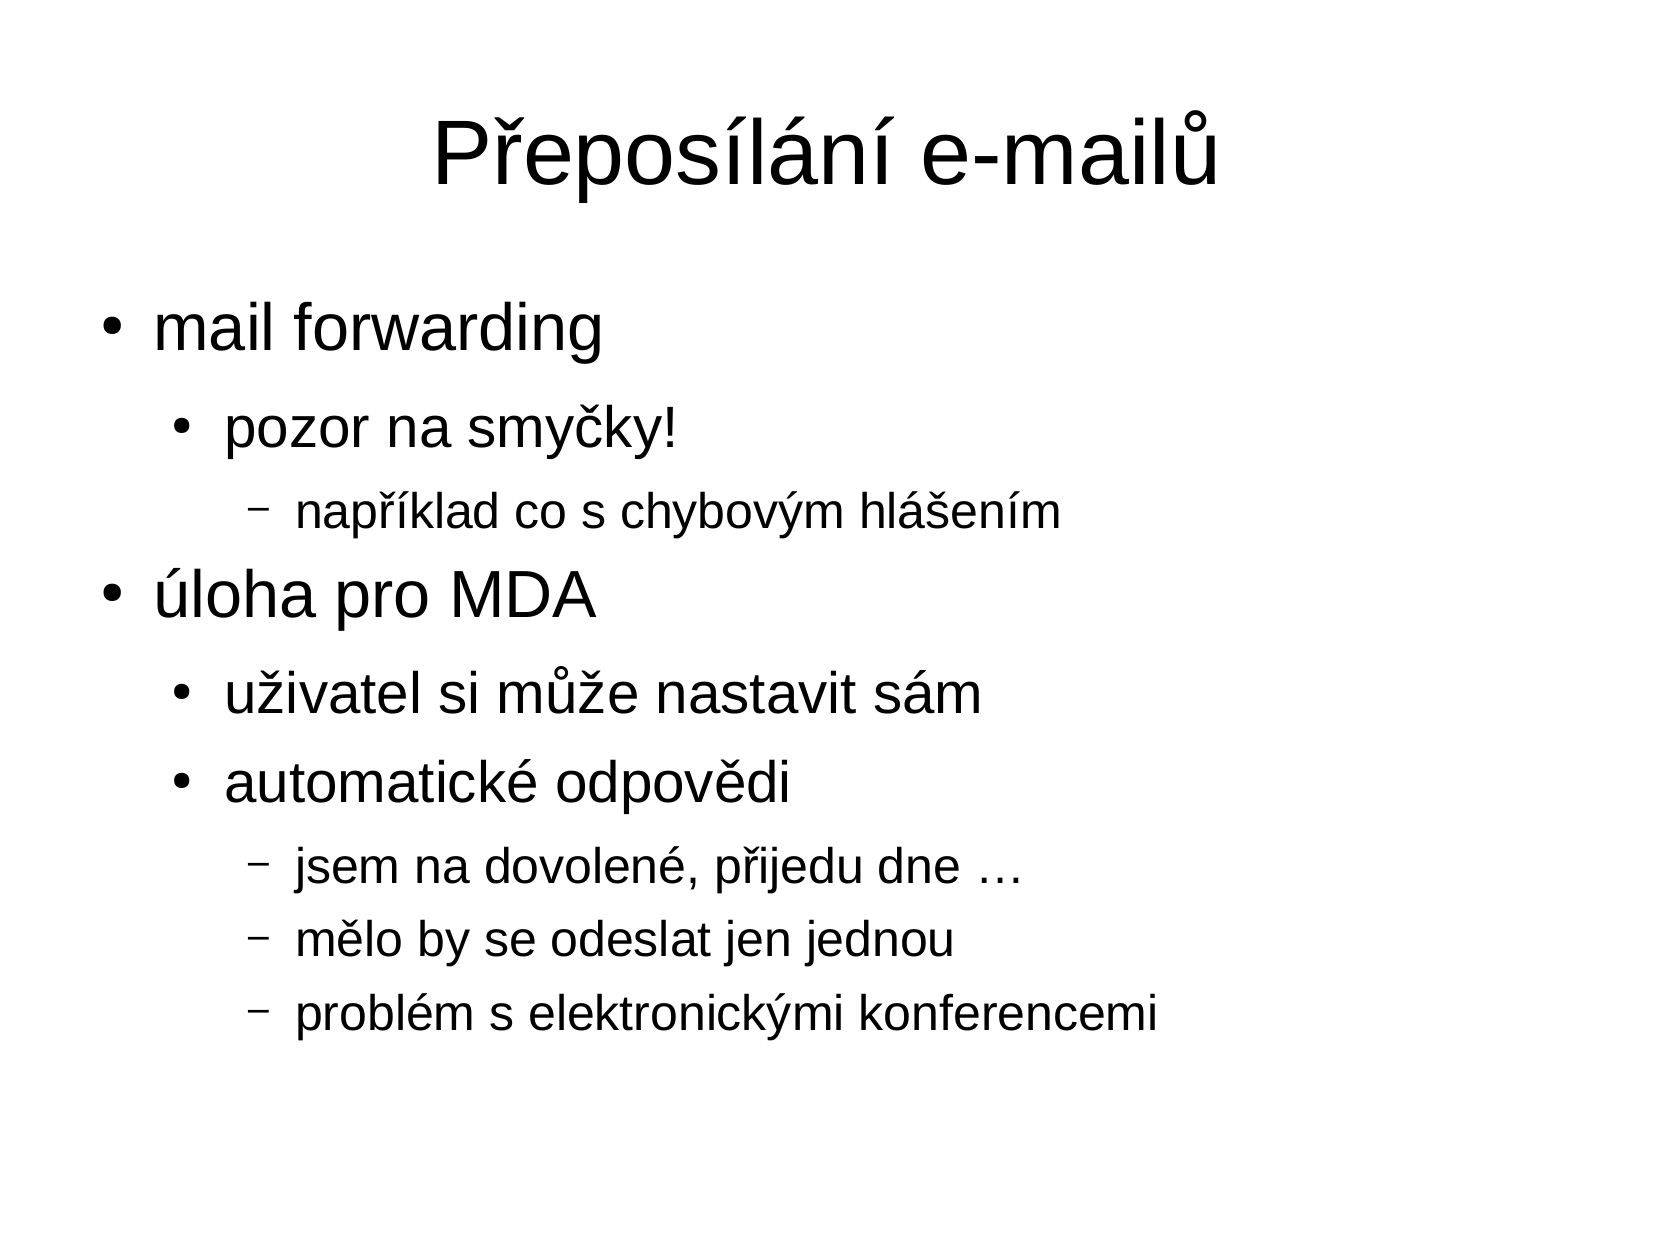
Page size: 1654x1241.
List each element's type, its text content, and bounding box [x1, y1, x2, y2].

list mail forwarding pozor na smyčky! například co s chybovým hlášením úloha pro MDA uživatel si může nastavit sám automatické odpovědi jsem na dovolené, přijedu dne … mělo by se odeslat jen jednou problém s elektronickými konferencemi [82, 290, 1571, 1152]
title Přeposílání e-mailů [82, 49, 1571, 257]
